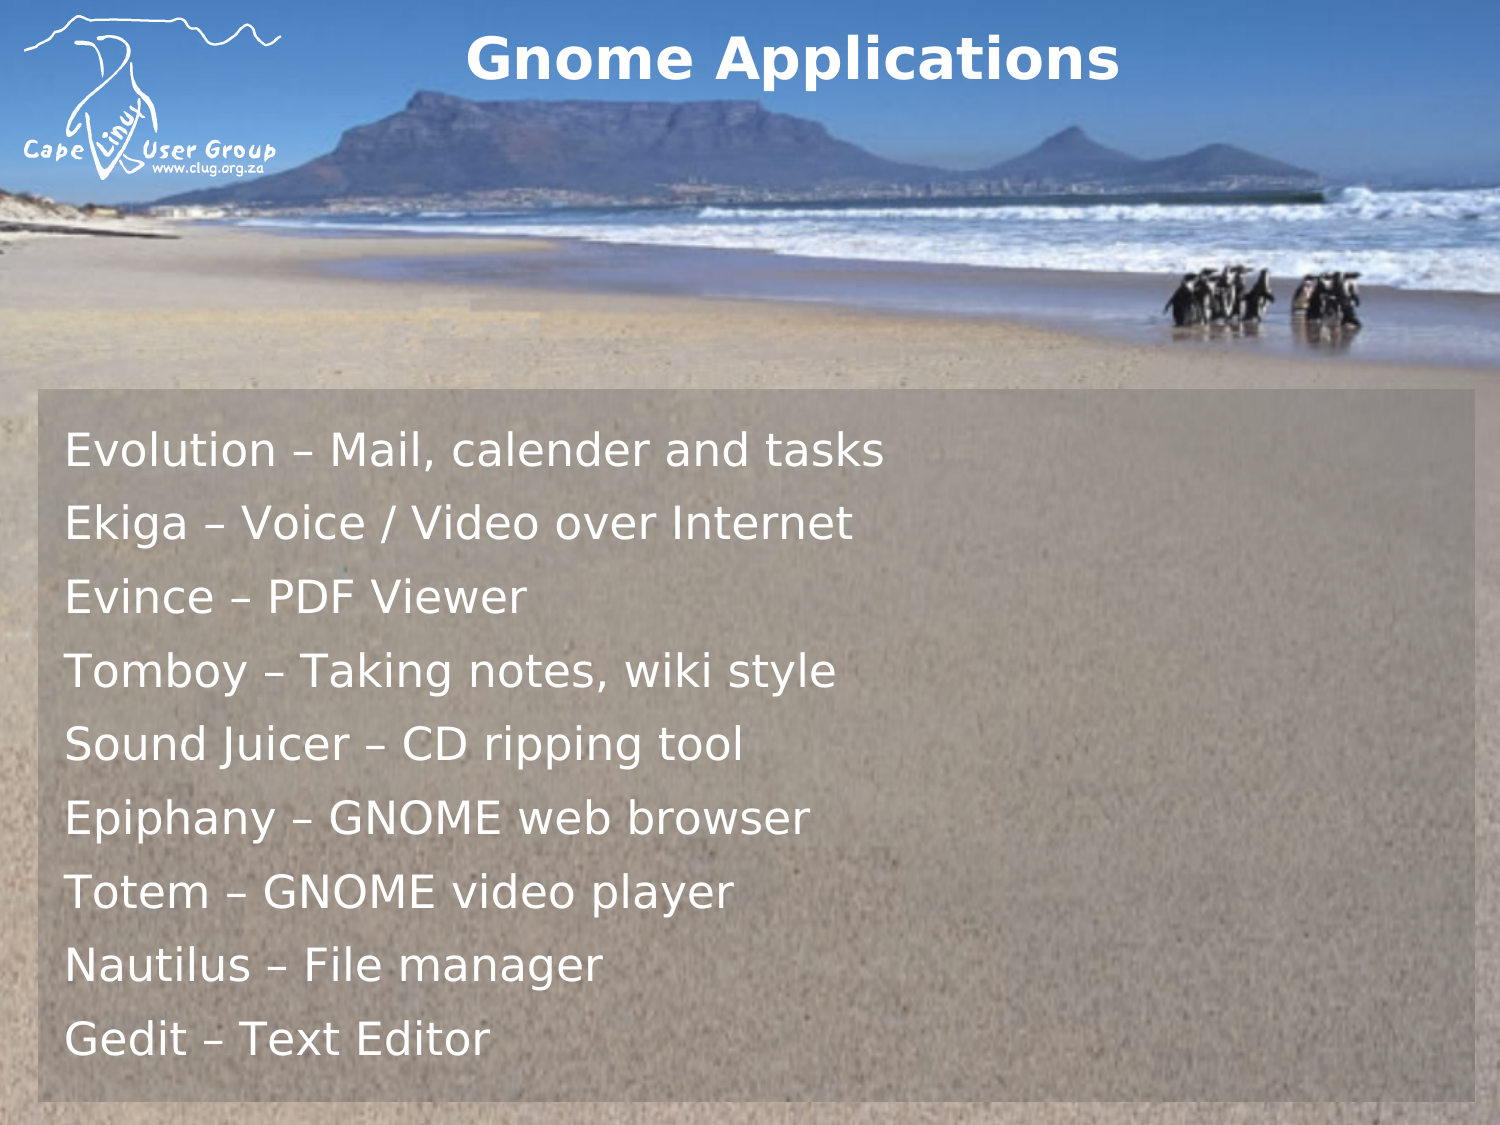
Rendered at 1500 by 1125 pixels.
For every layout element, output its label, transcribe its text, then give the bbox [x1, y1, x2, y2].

picture [0, 0, 1500, 1125]
list Evolution – Mail, calender and tasks Ekiga – Voice / Video over Internet Evince – PDF Viewer Tomboy – Taking notes, wiki style Sound Juicer – CD ripping tool Epiphany – GNOME web browser Totem – GNOME video player Nautilus – File manager Gedit – Text Editor [64, 420, 1476, 1105]
title Gnome Applications [465, 0, 1484, 115]
